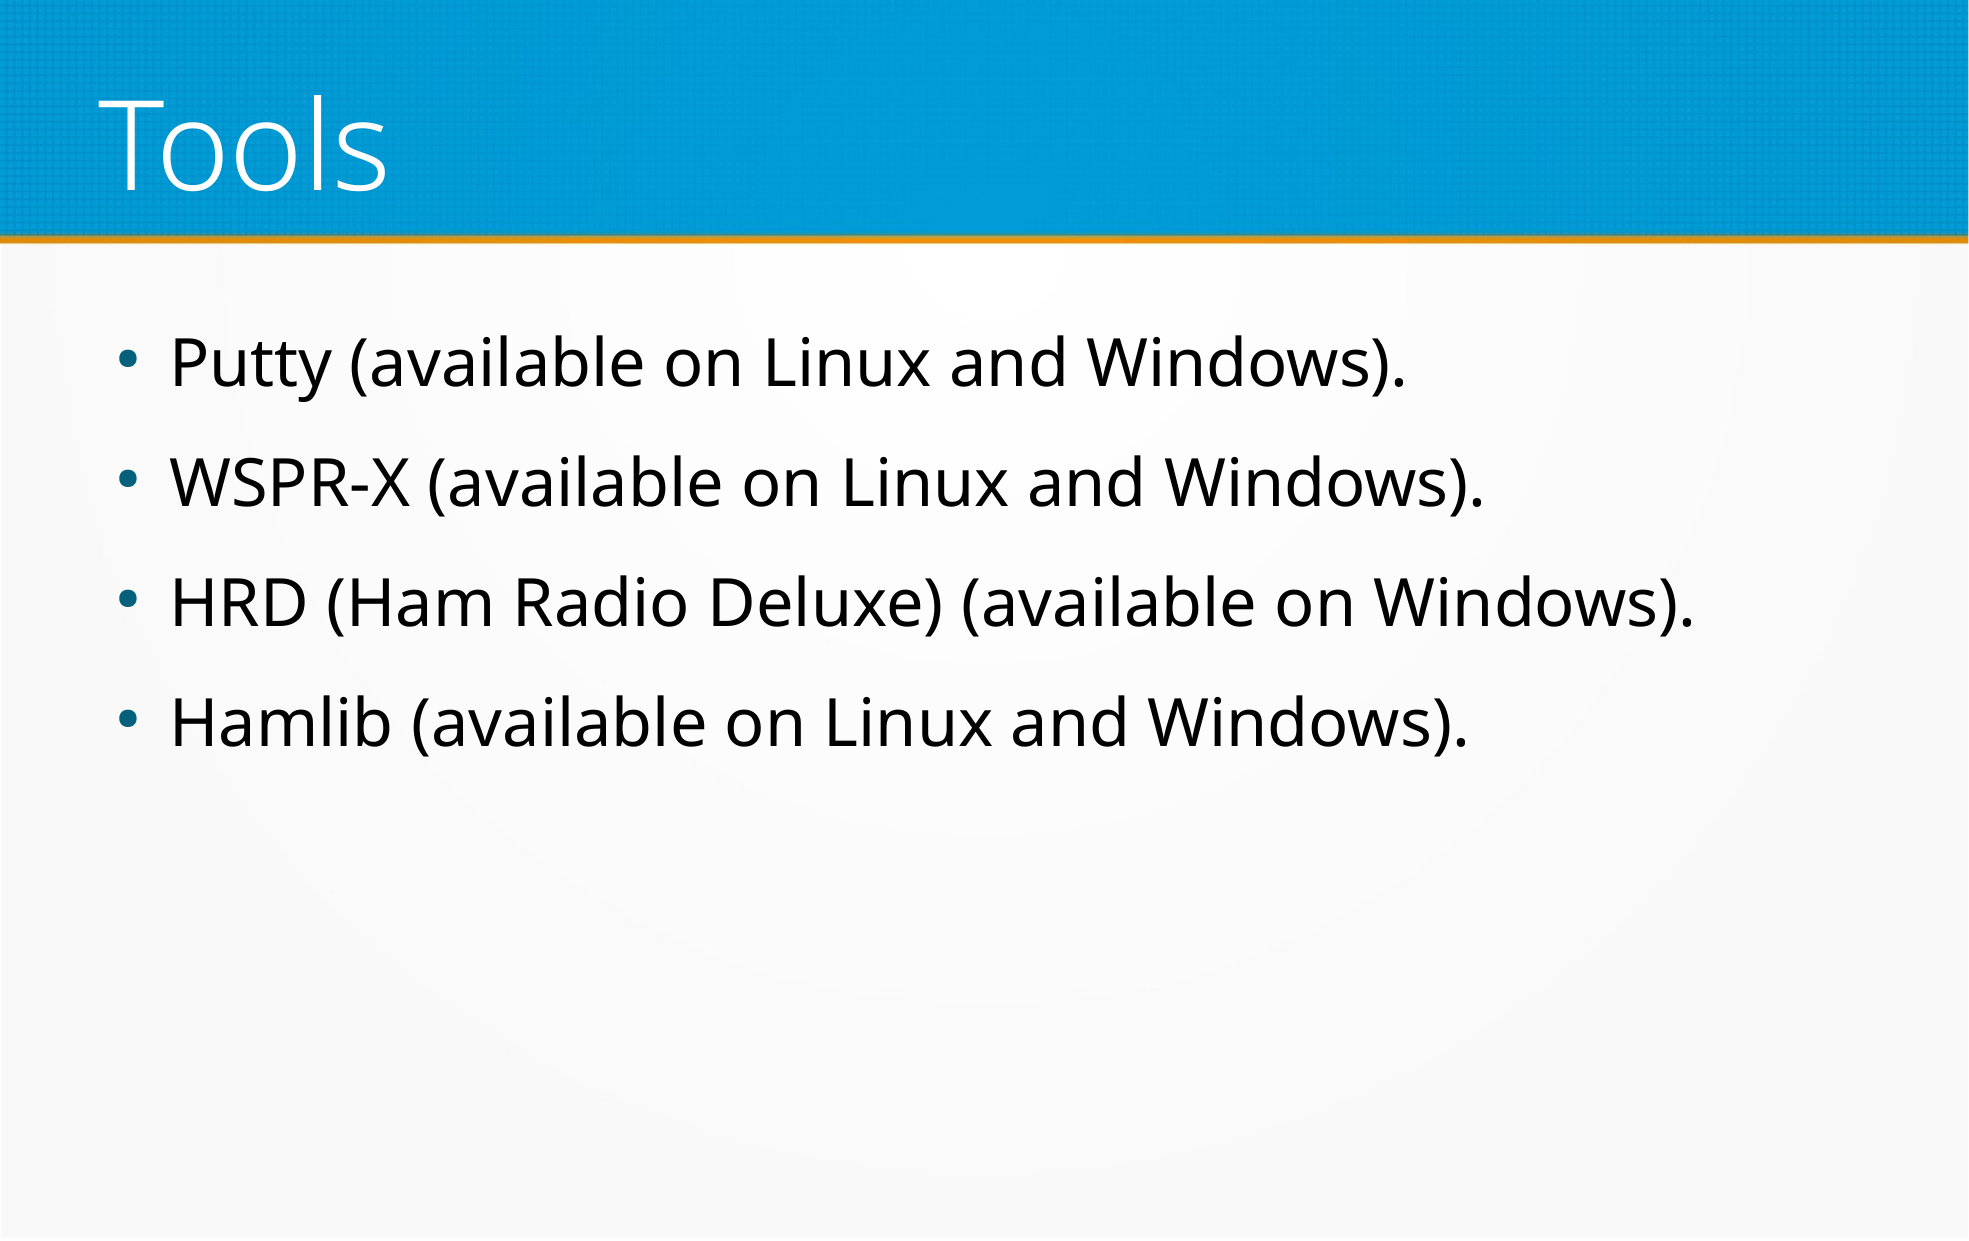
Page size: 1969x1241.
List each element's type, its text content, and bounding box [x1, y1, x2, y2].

list Putty (available on Linux and Windows). WSPR-X (available on Linux and Windows). HRD (Ham Radio Deluxe) (available on Windows). Hamlib (available on Linux and Windows). [98, 315, 1861, 1081]
title Tools [98, 19, 1870, 227]
picture [0, 233, 1969, 1241]
